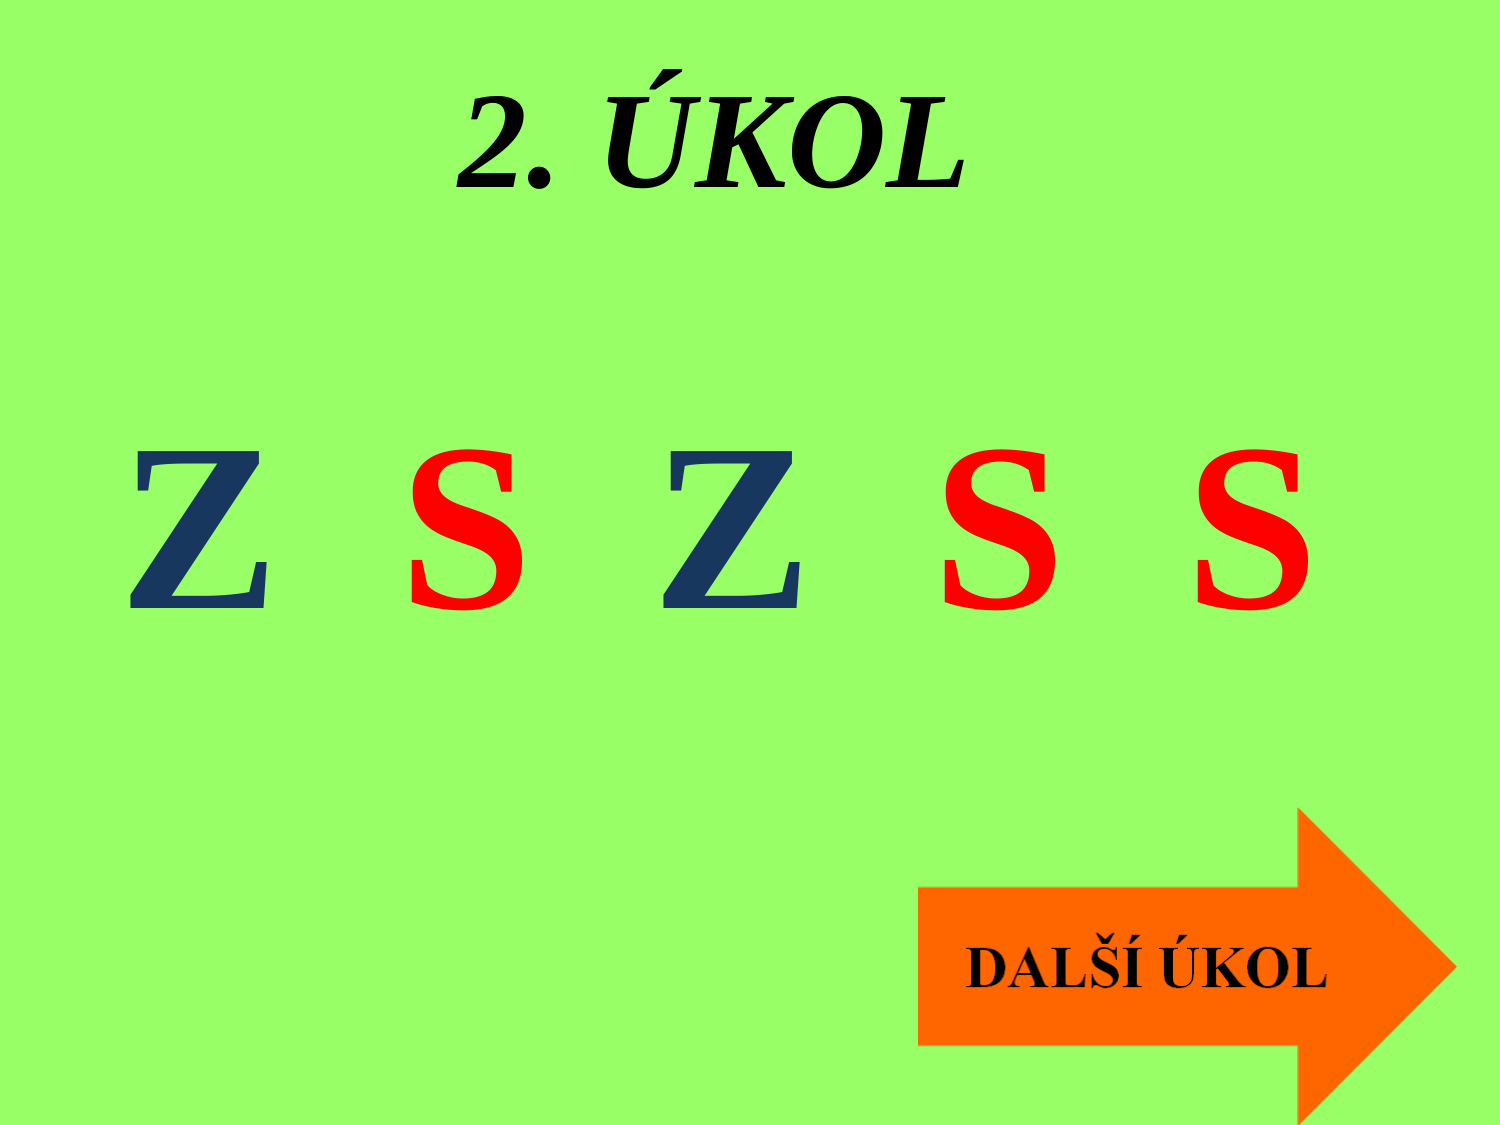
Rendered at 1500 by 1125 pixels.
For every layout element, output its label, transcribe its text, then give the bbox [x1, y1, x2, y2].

picture [917, 806, 1458, 1125]
text_box Z S Z S S [104, 361, 1405, 665]
text_box 2. ÚKOL [360, 42, 1070, 224]
